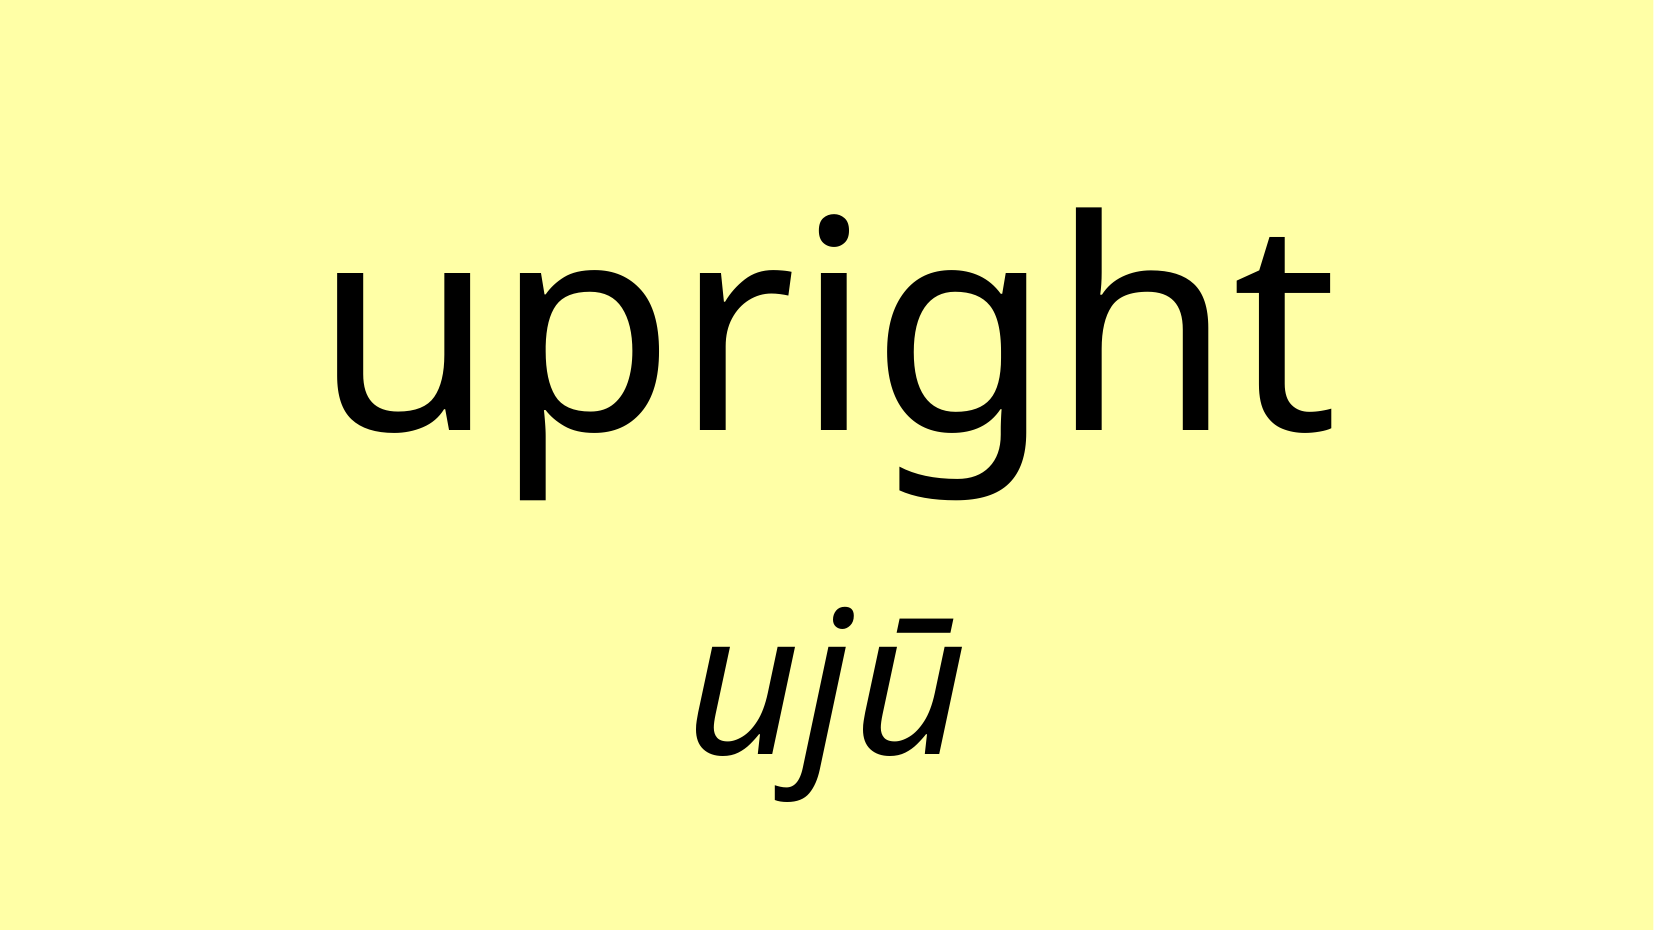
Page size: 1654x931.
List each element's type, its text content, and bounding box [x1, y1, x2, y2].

text_box upright ujū [168, 149, 1486, 781]
